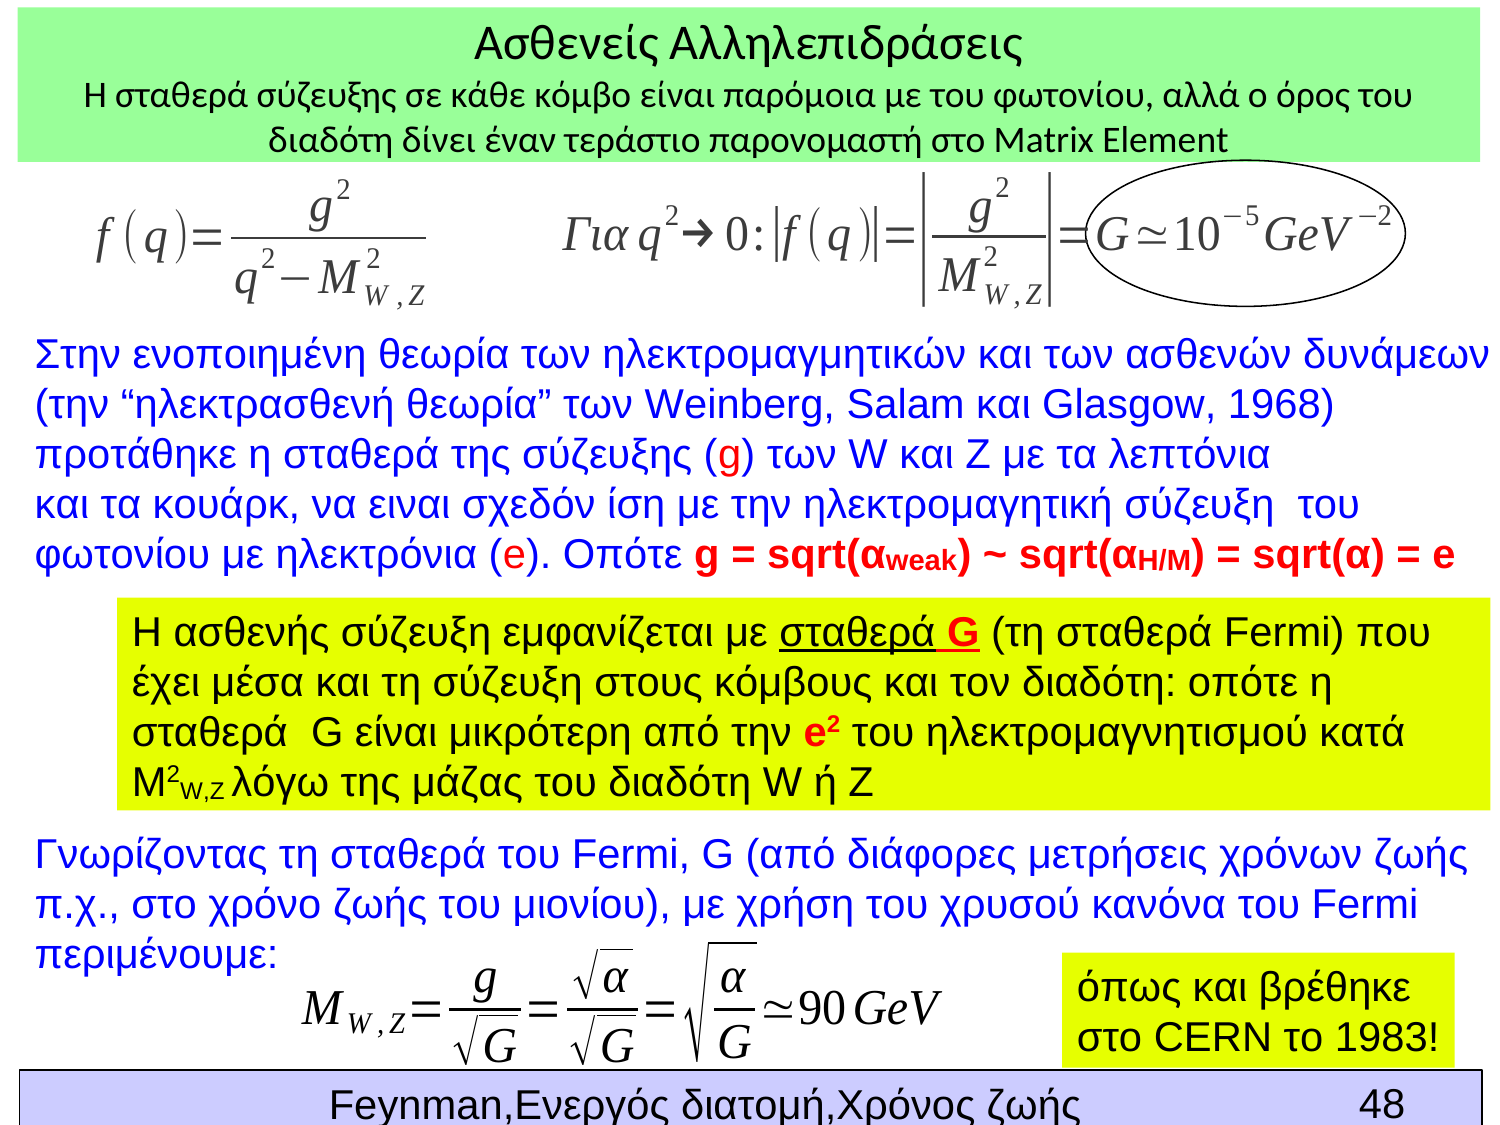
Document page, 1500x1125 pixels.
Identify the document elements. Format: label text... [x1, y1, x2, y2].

text_box όπως και βρέθηκε στο CERN το 1983! [1062, 952, 1455, 1068]
text_box Ασθενείς Αλληλεπιδράσεις H σταθερά σύζευξης σε κάθε κόμβο είναι παρόμοια με του φωτονίου, αλλά ο όρος του διαδότη δίνει έναν τεράστιο παρονομαστή στο Matrix Element [17, 7, 1481, 162]
chart [547, 169, 1410, 310]
chart [286, 995, 963, 1074]
chart [83, 171, 446, 311]
text_box Στην ενοποιημένη θεωρία των ηλεκτρομαγμητικών και των ασθενών δυνάμεων (την “ηλεκτρασθενή θεωρία” των Weinberg, Salam και Glasgow, 1968) προτάθηκε η σταθερά της σύζευξης (g) των W και Ζ με τα λεπτόνια και τα κουάρκ, να ειναι σχεδόν ίση με την ηλεκτρομαγητική σύζευξη του φωτονίου με ηλεκτρόνια (e). Οπότε g = sqrt(αweak) ~ sqrt(αΗ/Μ) = sqrt(α) = e Γνωρίζοντας τη σταθερά του Fermi, G (από διάφορες μετρήσεις χρόνων ζωής π.χ., στο χρόνο ζωής του μιονίου), με χρήση του χρυσού κανόνα του Fermi περιμένουμε: [19, 319, 1500, 995]
